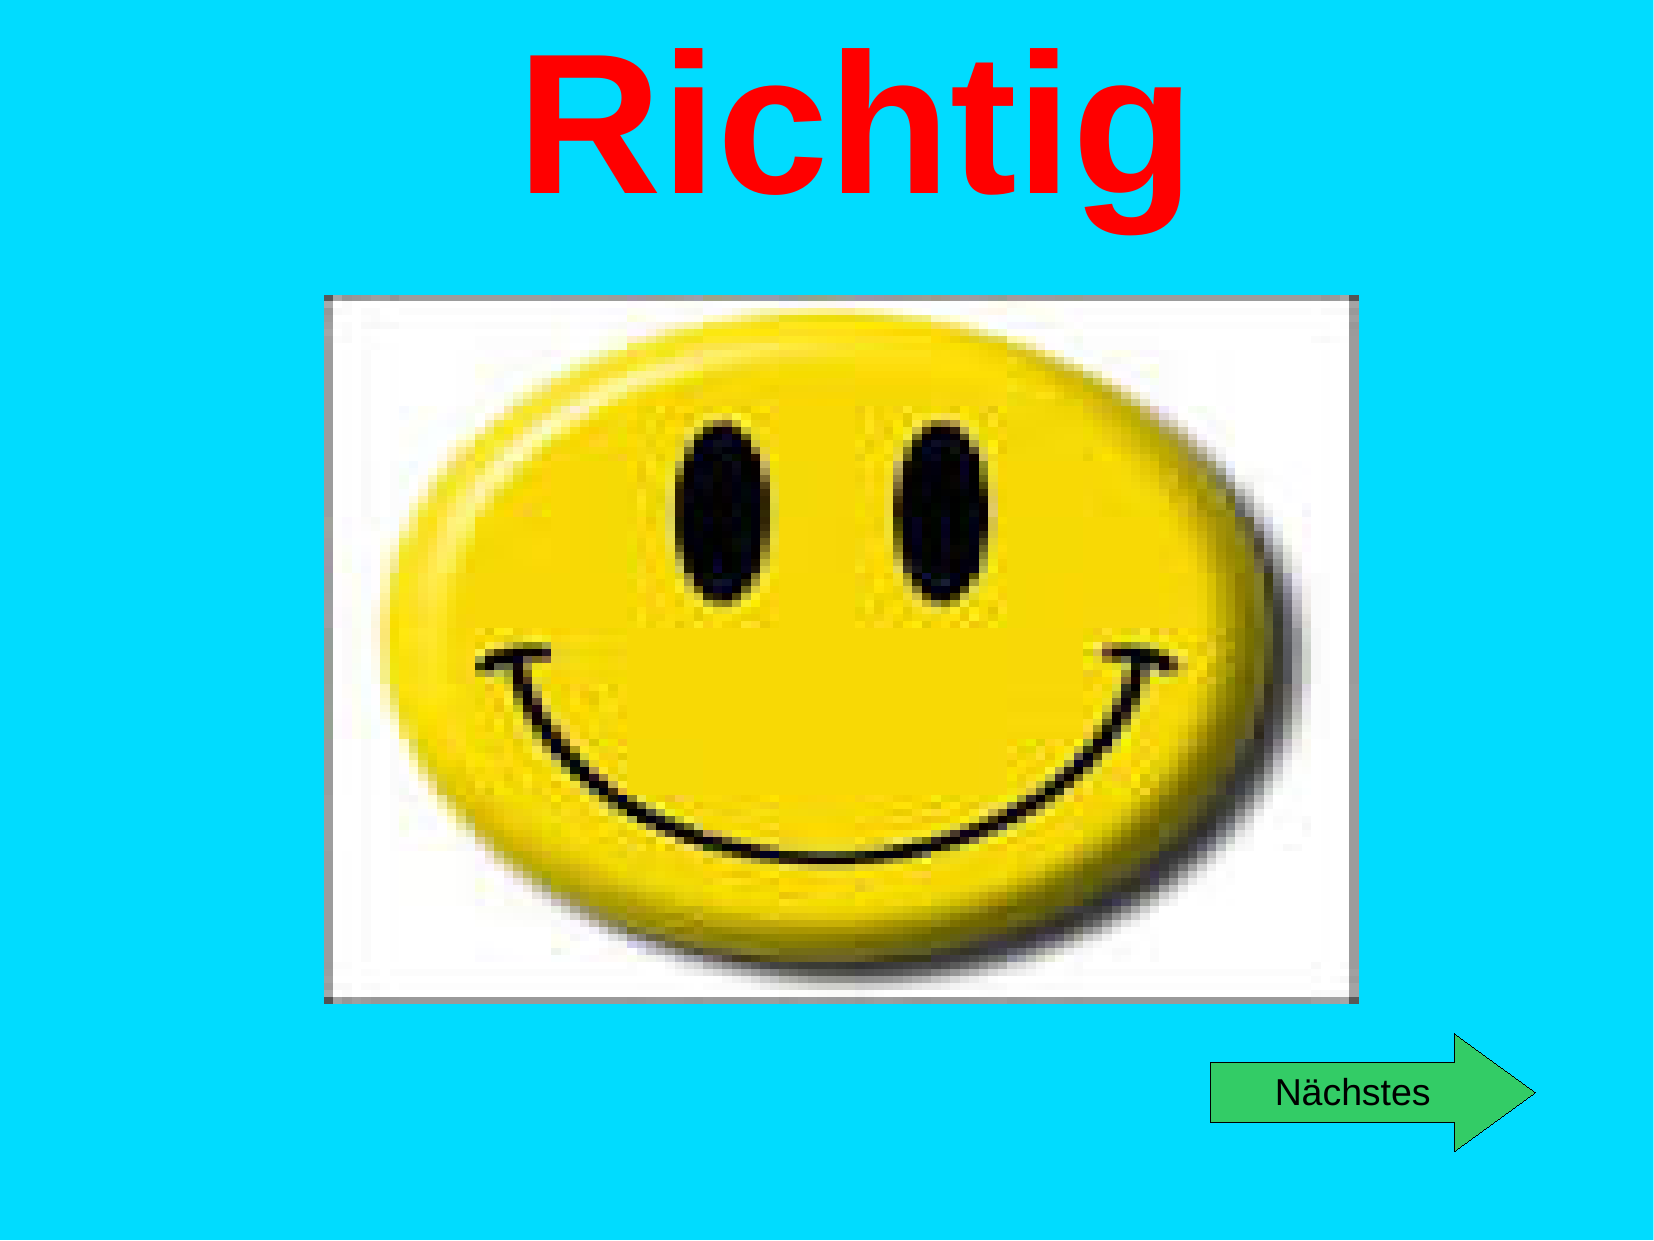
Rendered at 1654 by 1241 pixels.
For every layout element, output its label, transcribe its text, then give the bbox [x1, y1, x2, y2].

picture [324, 295, 1359, 1004]
title Richtig [265, 12, 1447, 237]
text_box Nächstes [1210, 1033, 1536, 1152]
